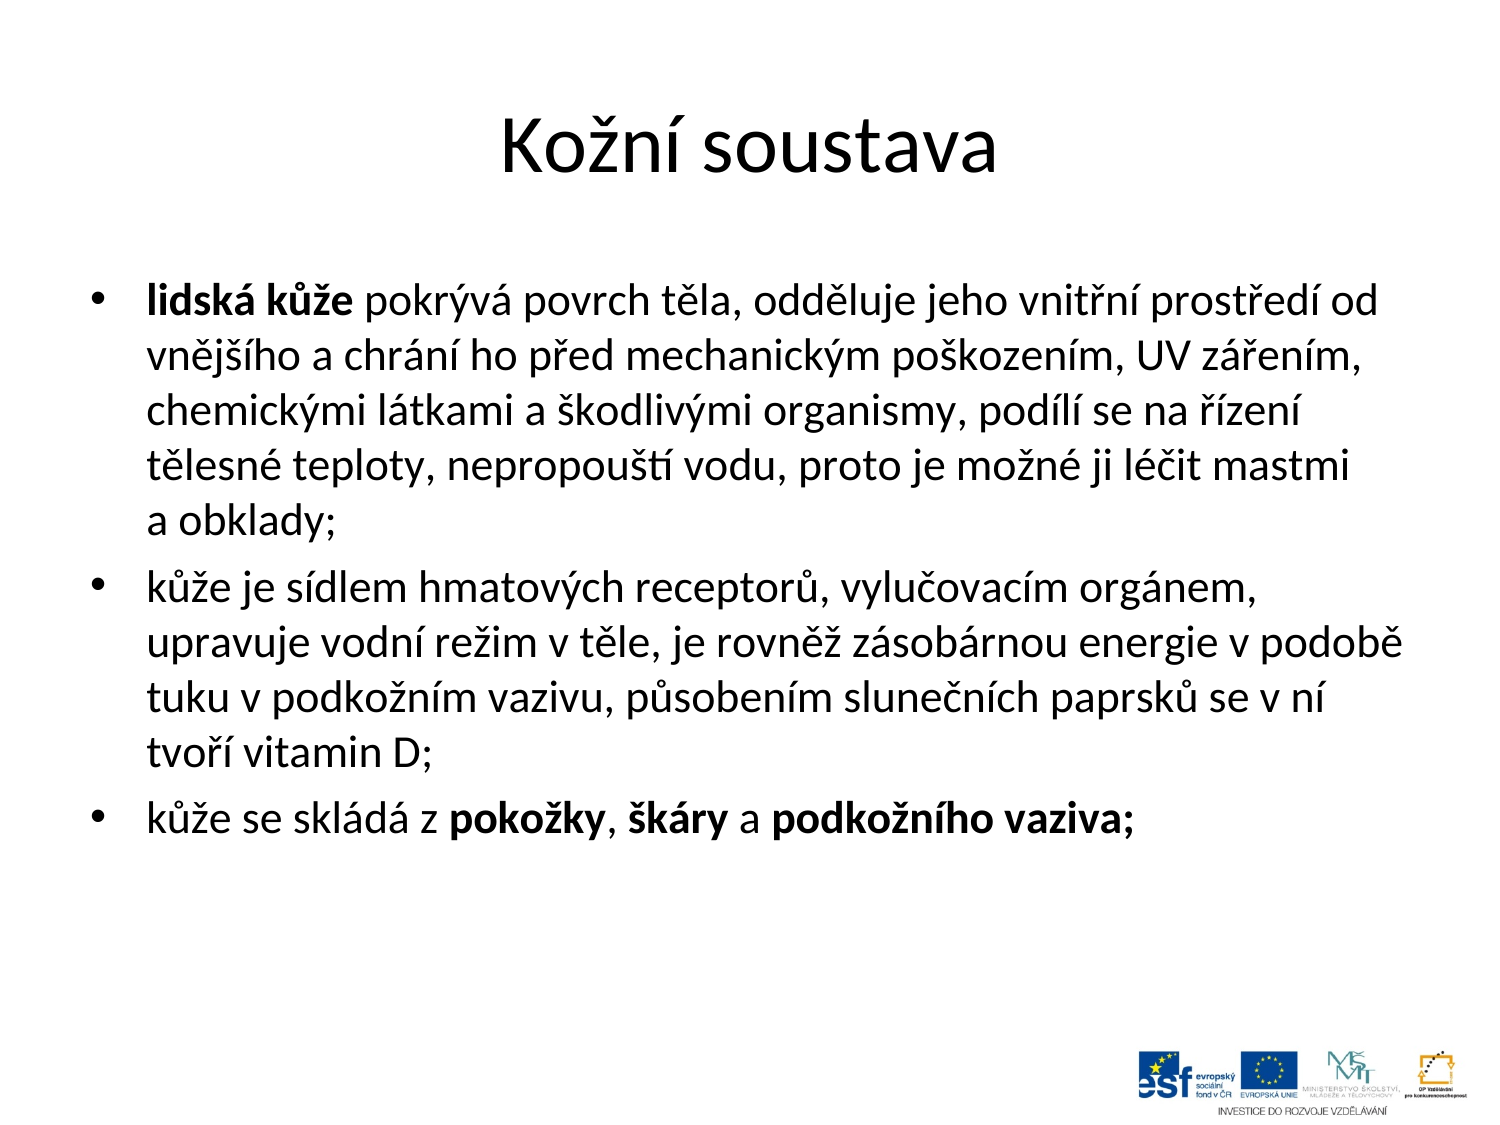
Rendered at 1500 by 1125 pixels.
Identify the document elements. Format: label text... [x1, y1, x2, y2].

title Kožní soustava [75, 45, 1426, 233]
picture [1125, 1035, 1476, 1125]
list lidská kůže pokrývá povrch těla, odděluje jeho vnitřní prostředí od vnějšího a chrání ho před mechanickým poškozením, UV zářením, chemickými látkami a škodlivými organismy, podílí se na řízení tělesné teploty, nepropouští vodu, proto je možné ji léčit mastmi a obklady; kůže je sídlem hmatových receptorů, vylučovacím orgánem, upravuje vodní režim v těle, je rovněž zásobárnou energie v podobě tuku v podkožním vazivu, působením slunečních paprsků se v ní tvoří vitamin D; kůže se skládá z pokožky, škáry a podkožního vaziva; [75, 262, 1426, 1005]
